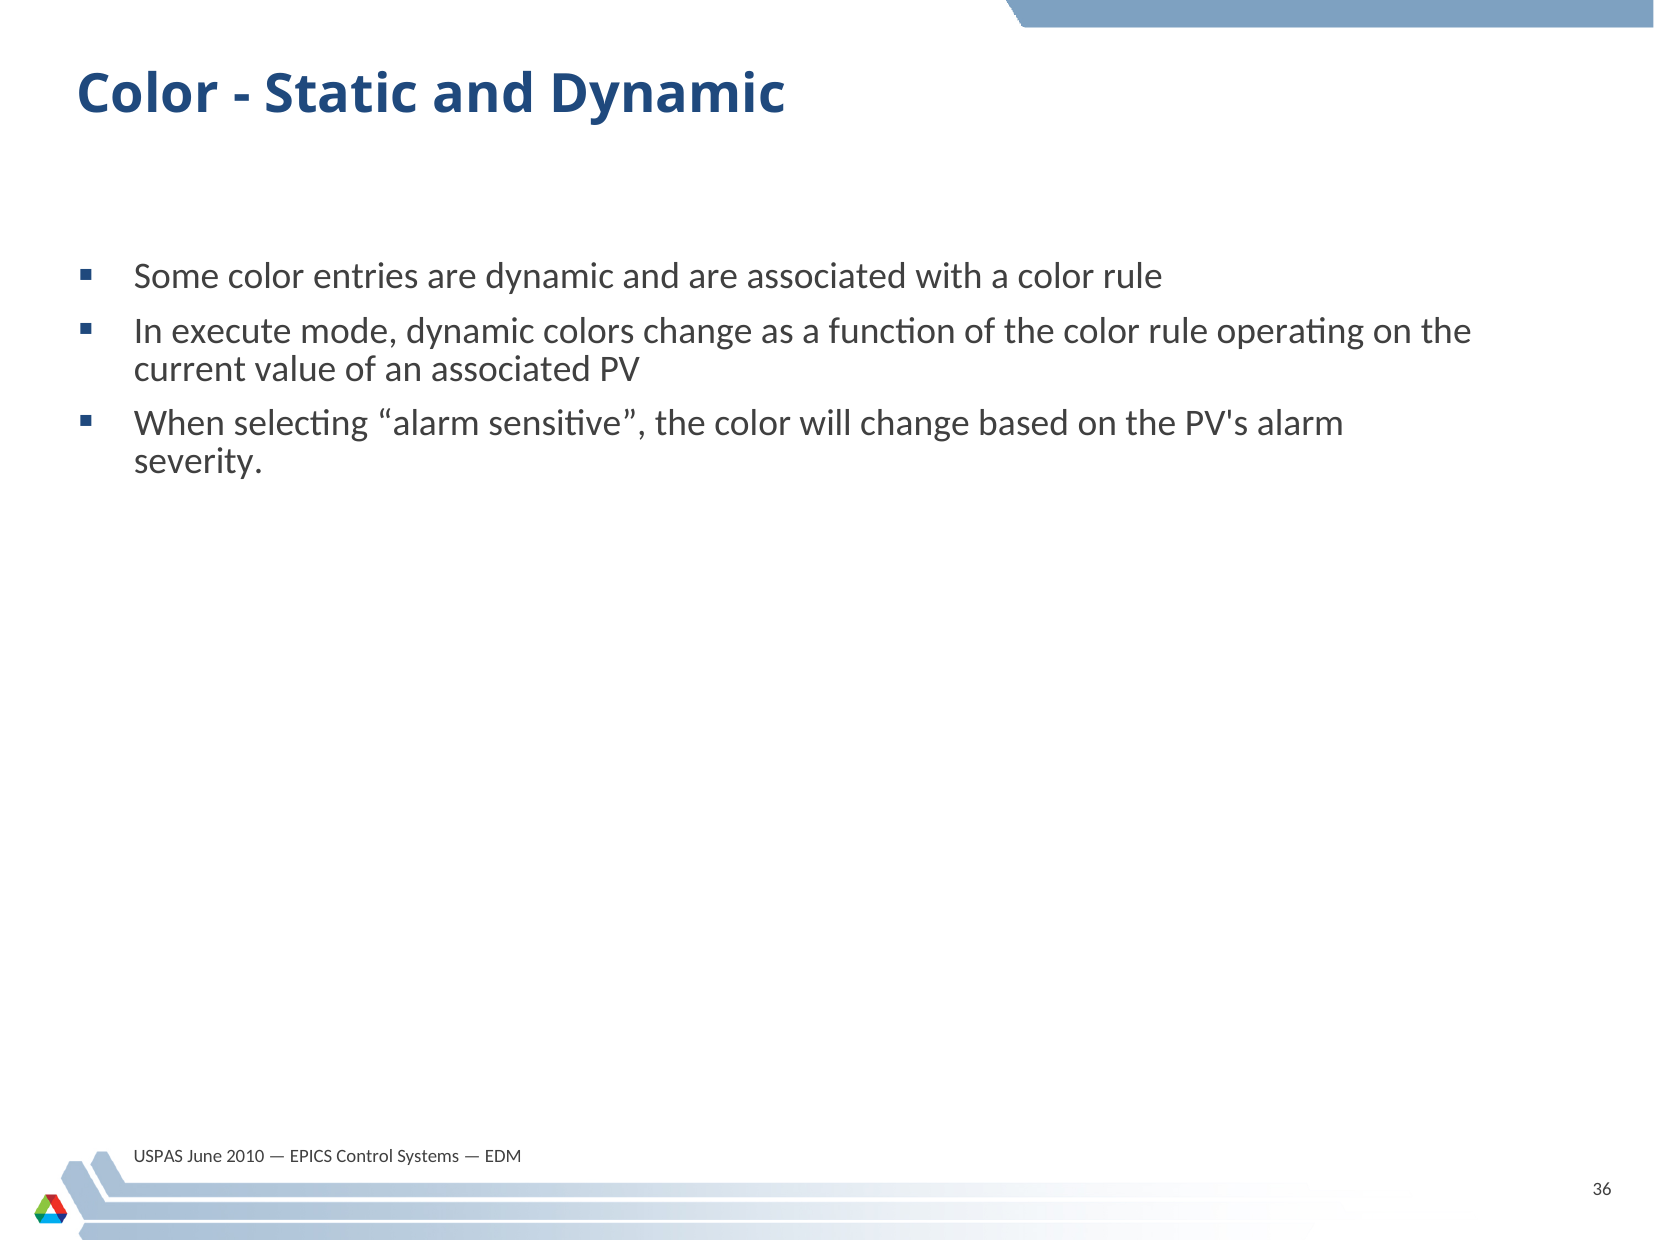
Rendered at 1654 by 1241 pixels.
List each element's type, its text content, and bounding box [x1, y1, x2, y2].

list Some color entries are dynamic and are associated with a color rule In execute mode, dynamic colors change as a function of the color rule operating on the current value of an associated PV When selecting “alarm sensitive”, the color will change based on the PV's alarm severity. [62, 253, 1498, 816]
title Color - Static and Dynamic [61, 39, 1500, 143]
picture [0, 1143, 1654, 1240]
picture [0, 0, 1654, 29]
